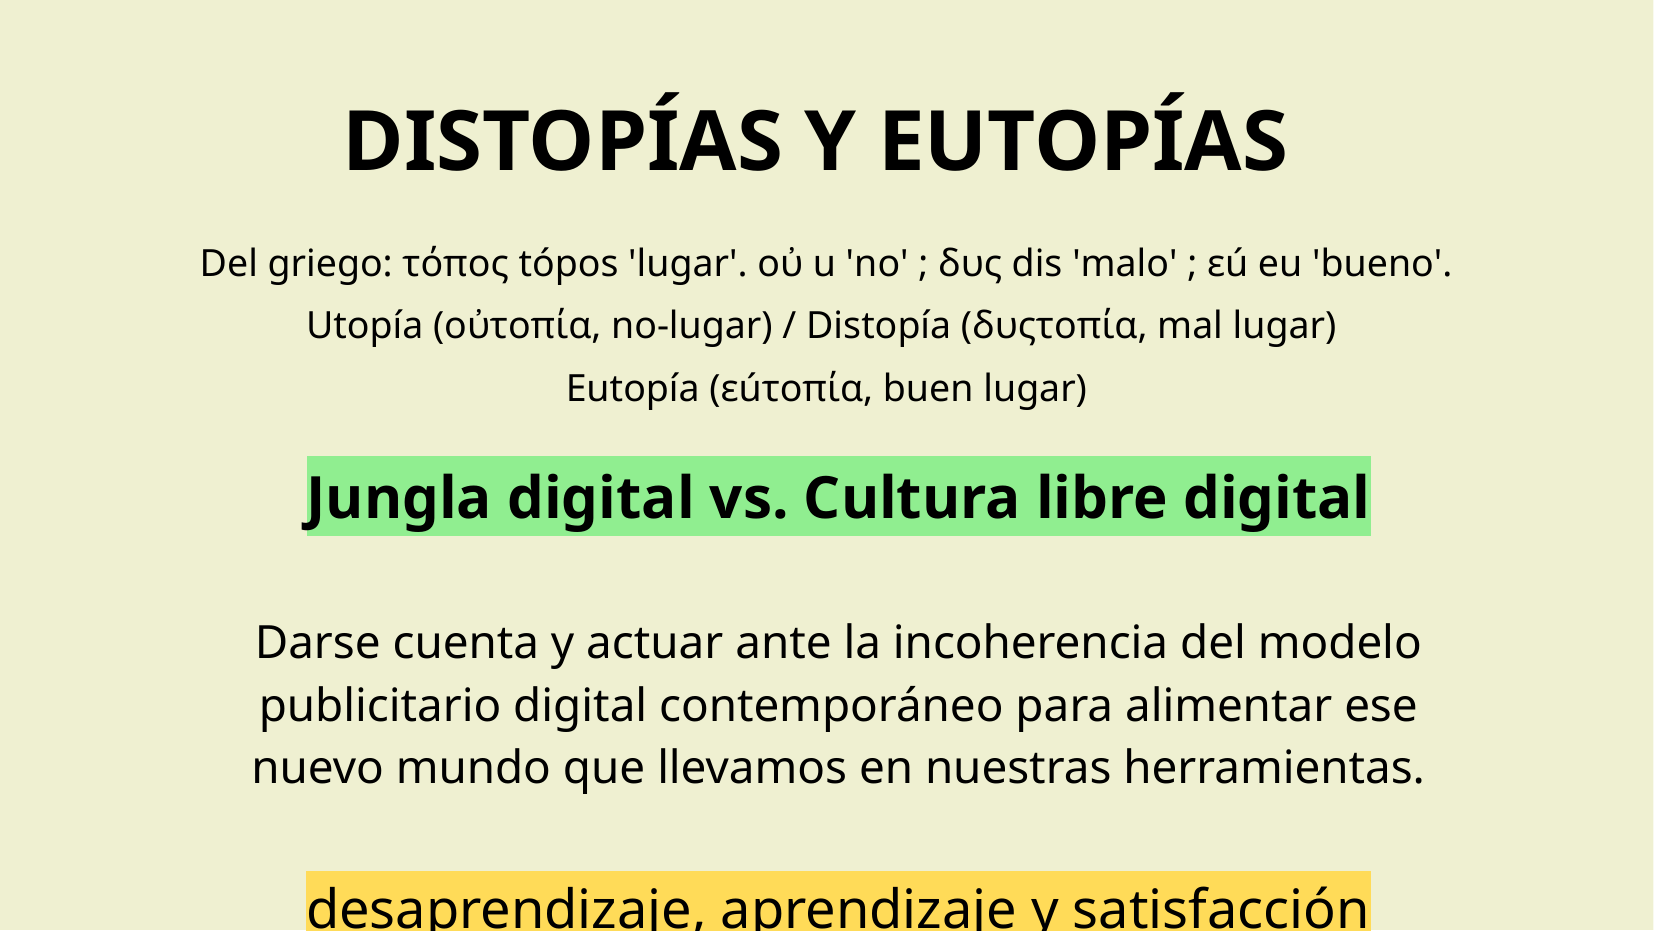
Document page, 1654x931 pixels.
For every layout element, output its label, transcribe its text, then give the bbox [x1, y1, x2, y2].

text_box Jungla digital vs. Cultura libre digital Darse cuenta y actuar ante la incoherencia del modelo publicitario digital contemporáneo para alimentar ese nuevo mundo que llevamos en nuestras herramientas. desaprendizaje, aprendizaje y satisfacción [212, 448, 1465, 839]
title DISTOPÍAS Y EUTOPíAS [82, 60, 1571, 216]
text_box Del griego: τόπος tópos 'lugar'. οὐ u 'no' ; δυς dis 'malo' ; εú eu 'bueno'. Utopía (οὐτοπία, no-lugar) / Distopía (δυςτοπία, mal lugar) Eutopía (εúτοπία, buen lugar) [59, 236, 1595, 378]
